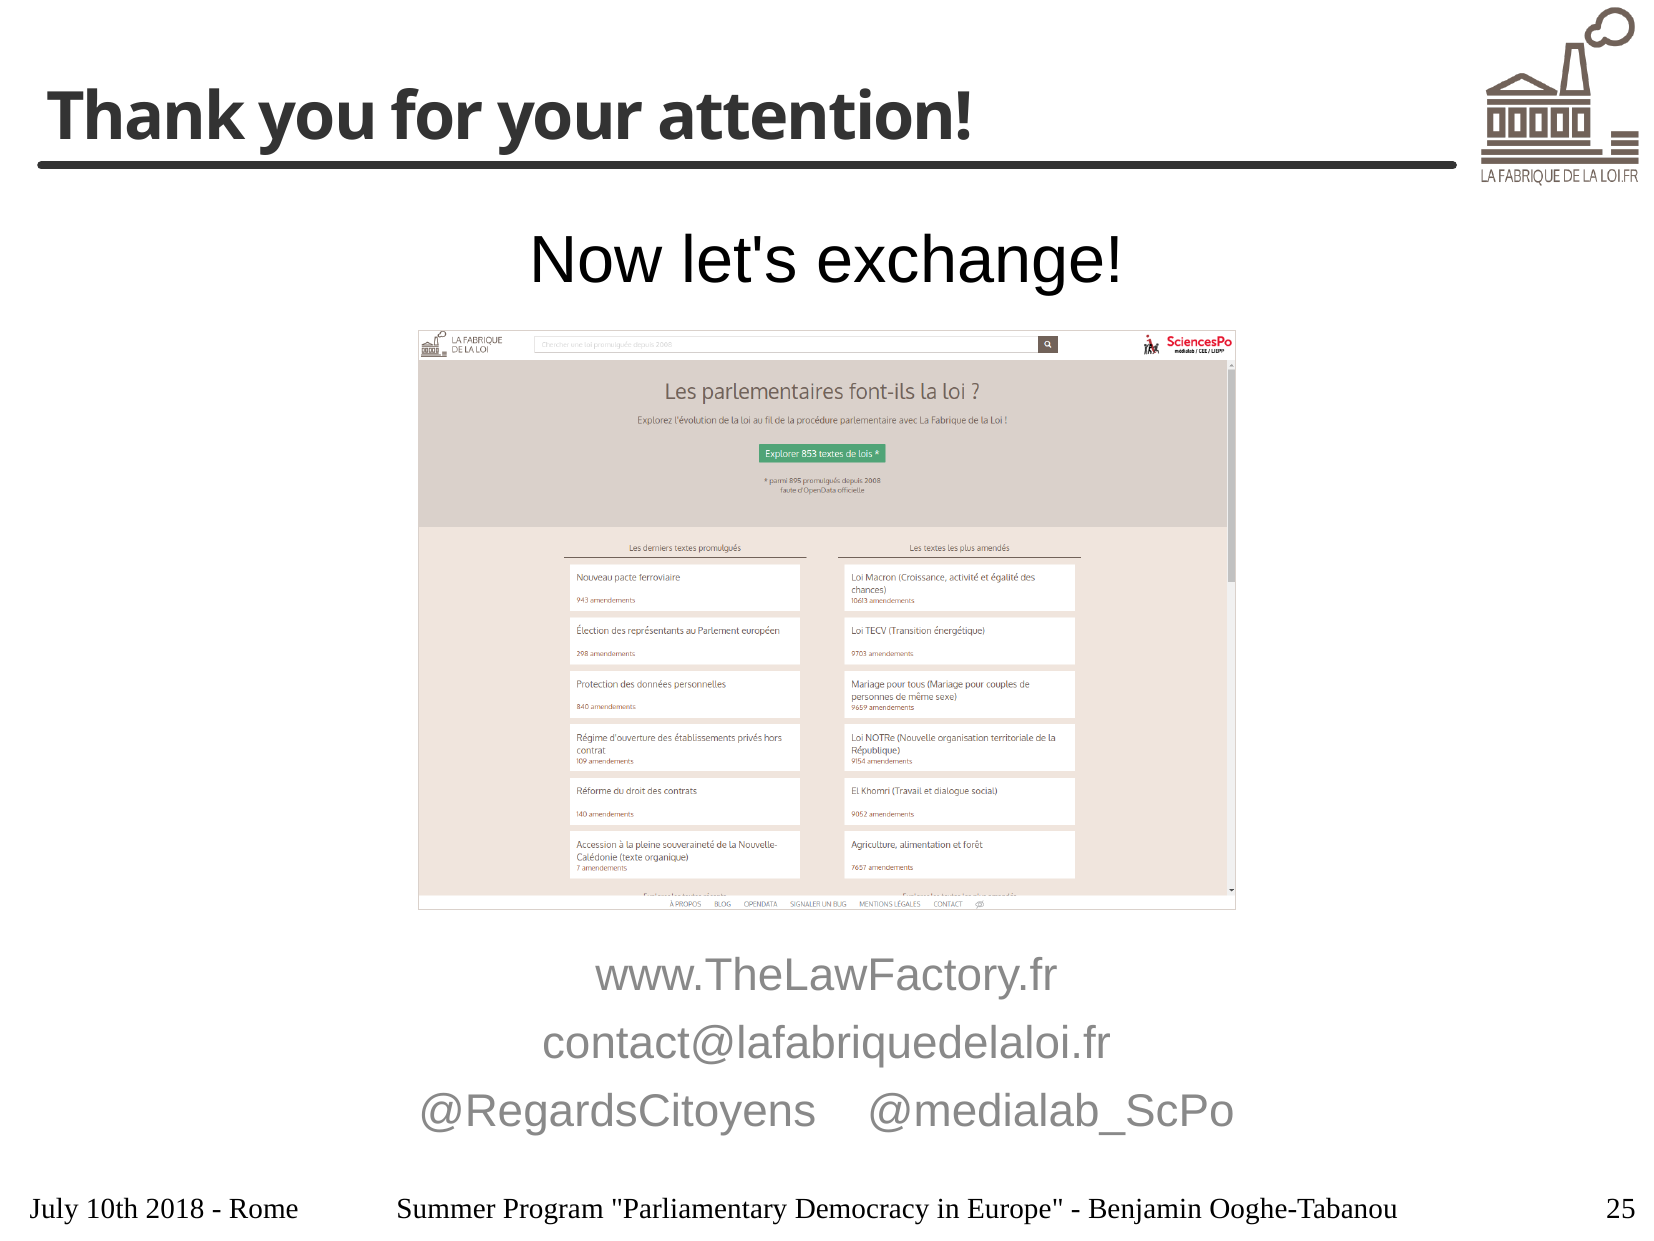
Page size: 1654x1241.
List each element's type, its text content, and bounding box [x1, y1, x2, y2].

subtitle Now let's exchange! www.TheLawFactory.fr contact@lafabriquedelaloi.fr @RegardsCitoyens @medialab_ScPo [82, 222, 1571, 1137]
picture [1464, 0, 1654, 189]
title Thank you for your attention! [29, 37, 1518, 189]
picture [418, 330, 1236, 910]
